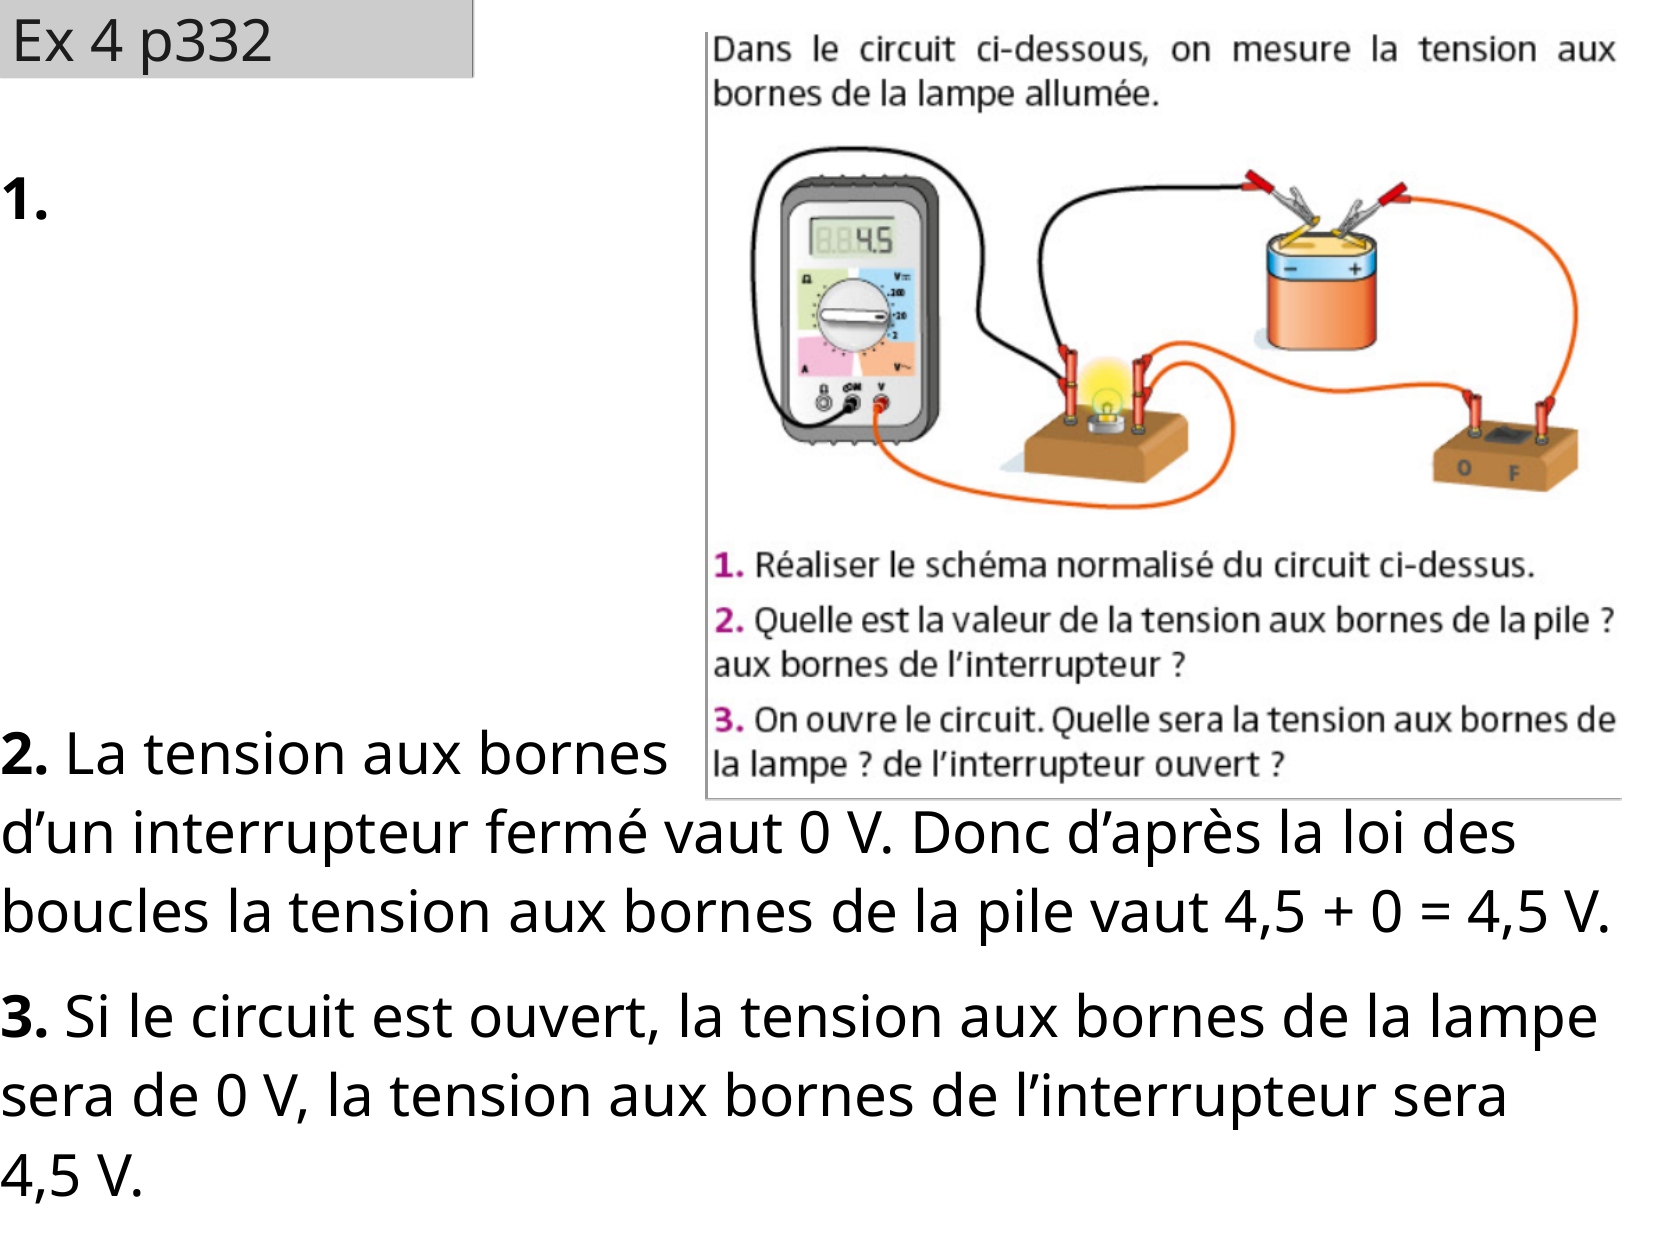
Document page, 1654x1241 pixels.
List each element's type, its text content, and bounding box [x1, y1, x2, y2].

picture [708, 29, 1625, 798]
title Ex 4 p332 [0, 0, 473, 78]
list 1. 2. La tension aux bornes d’un interrupteur fermé vaut 0 V. Donc d’après la loi des boucles la tension aux bornes de la pile vaut 4,5 + 0 = 4,5 V. 3. Si le circuit est ouvert, la tension aux bornes de la lampe sera de 0 V, la tension aux bornes de l’interrupteur sera 4,5 V. [0, 78, 1654, 1241]
